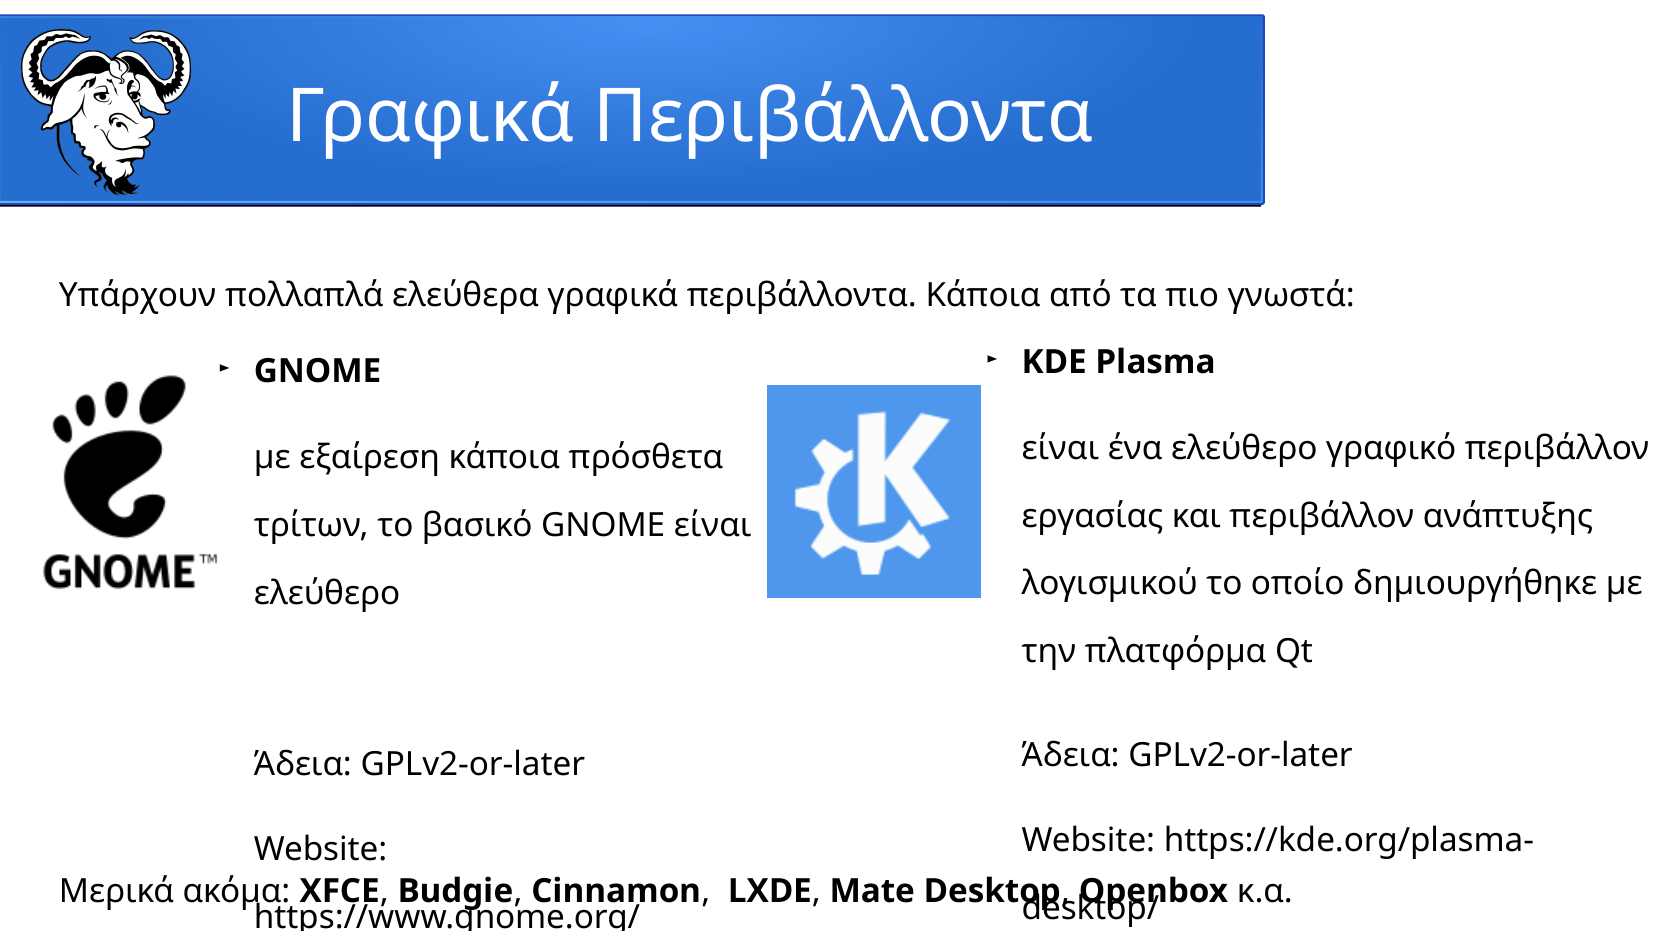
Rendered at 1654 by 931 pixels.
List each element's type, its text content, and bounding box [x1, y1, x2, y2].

text_box GNOME με εξαίρεση κάποια πρόσθετα τρίτων, το βασικό GNOME είναι ελεύθερο Άδεια: GPLv2-or-later Website: https://www.gnome.org/ [218, 324, 756, 838]
picture [767, 385, 981, 598]
picture [21, 29, 191, 195]
text_box KDE Plasma είναι ένα ελεύθερο γραφικό περιβάλλον εργασίας και περιβάλλον ανάπτυξης λογισμικού το οποίο δημιουργήθηκε με την πλατφόρμα Qt Άδεια: GPLv2-or-later Website: https://kde.org/plasma-desktop/ [986, 315, 1654, 870]
picture [36, 368, 225, 597]
text_box Μερικά ακόμα: XFCE, Budgie, Cinnamon, LXDE, Mate Desktop, Openbox κ.α. [23, 844, 1648, 916]
text_box Υπάρχουν πολλαπλά ελεύθερα γραφικά περιβάλλοντα. Κάποια από τα πιο γνωστά: [23, 248, 1648, 319]
title Γραφικά Περιβάλλοντα [146, 28, 1235, 196]
